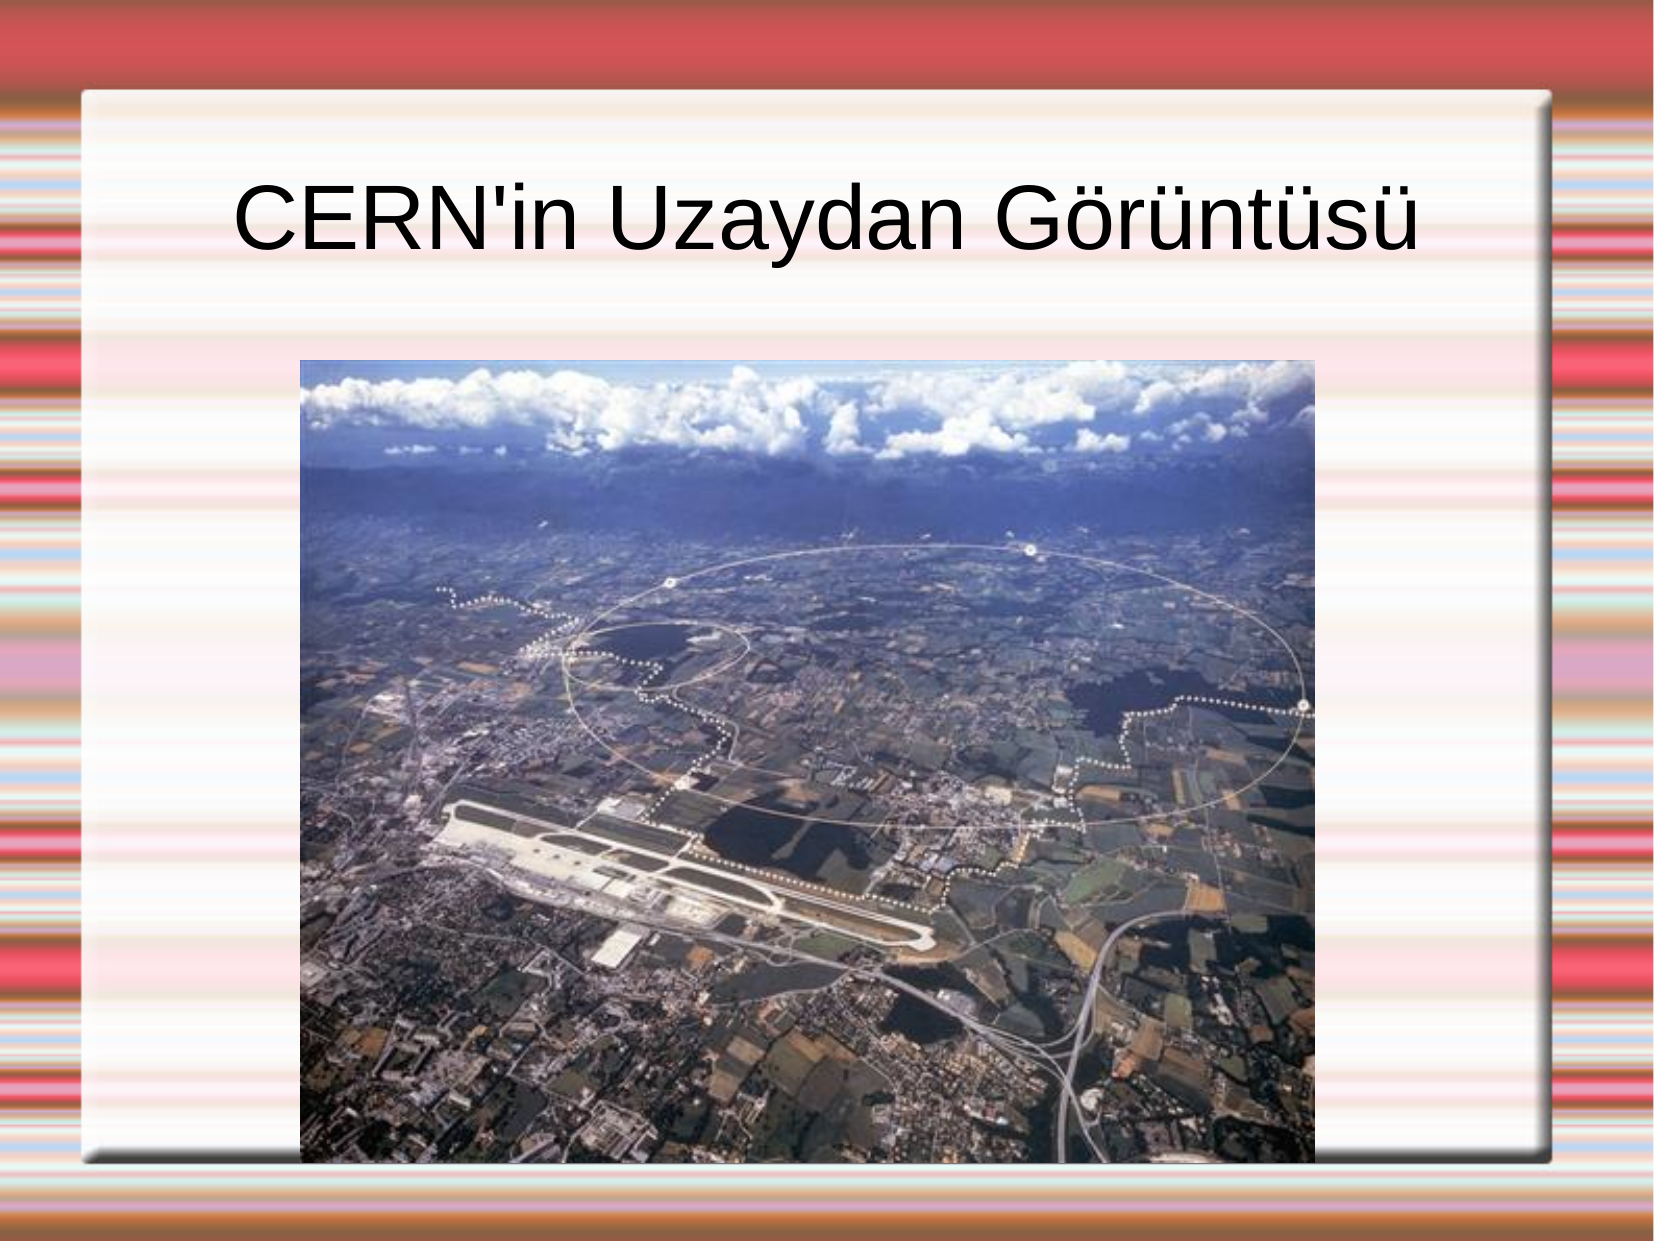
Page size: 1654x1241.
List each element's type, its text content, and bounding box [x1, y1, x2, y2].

title CERN'in Uzaydan Görüntüsü [121, 114, 1534, 322]
picture [0, 0, 1654, 1241]
